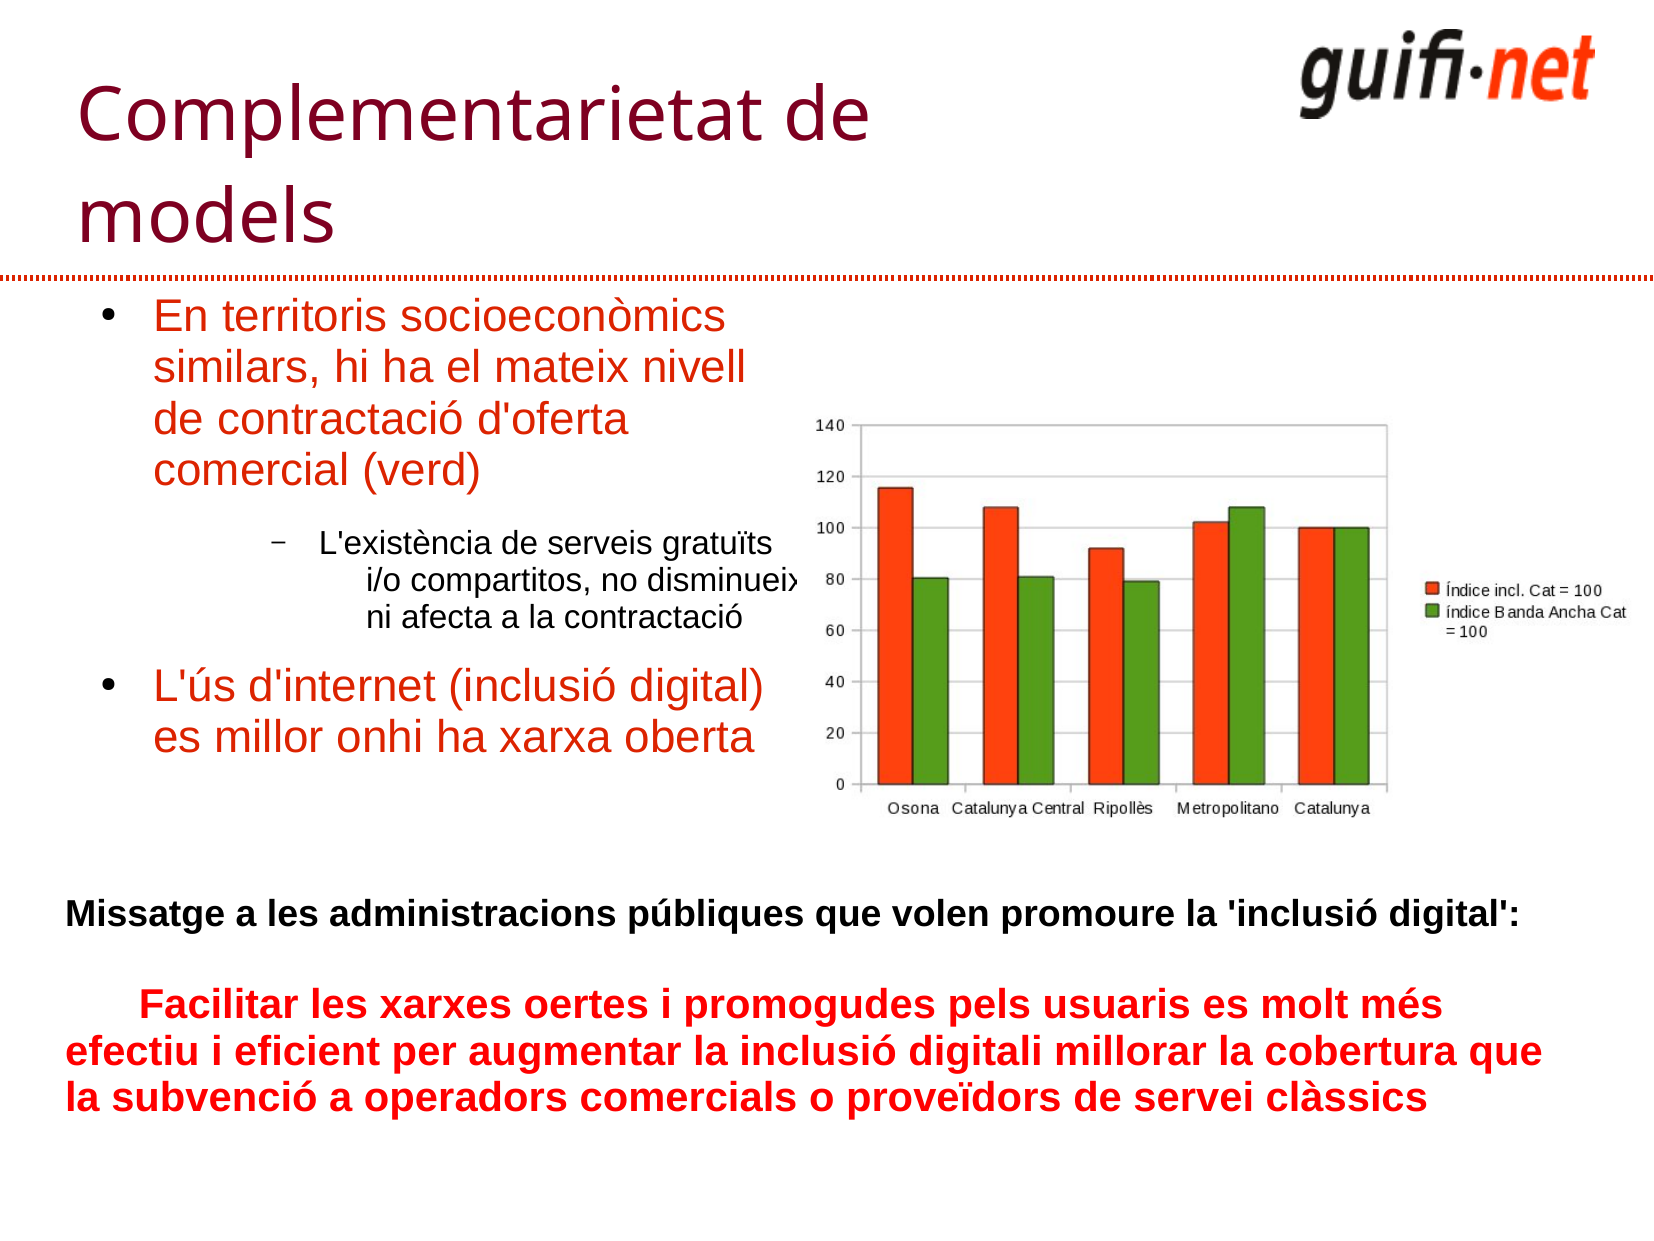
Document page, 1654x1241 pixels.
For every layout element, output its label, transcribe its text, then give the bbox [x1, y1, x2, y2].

list En territoris socioeconòmics similars, hi ha el mateix nivell de contractació d'oferta comercial (verd) L'existència de serveis gratuïts i/o compartitos, no disminueix ni afecta a la contractació L'ús d'internet (inclusió digital) es millor onhi ha xarxa oberta [82, 290, 809, 885]
text_box Missatge a les administracions públiques que volen promoure la 'inclusió digital': Facilitar les xarxes oertes i promogudes pels usuaris es molt més efectiu i eficient per augmentar la inclusió digitali millorar la cobertura que la subvenció a operadors comercials o proveïdors de servei clàssics [50, 885, 1595, 1182]
picture [1299, 29, 1595, 119]
picture [797, 407, 1638, 823]
title Complementarietat de models [76, 59, 1093, 267]
